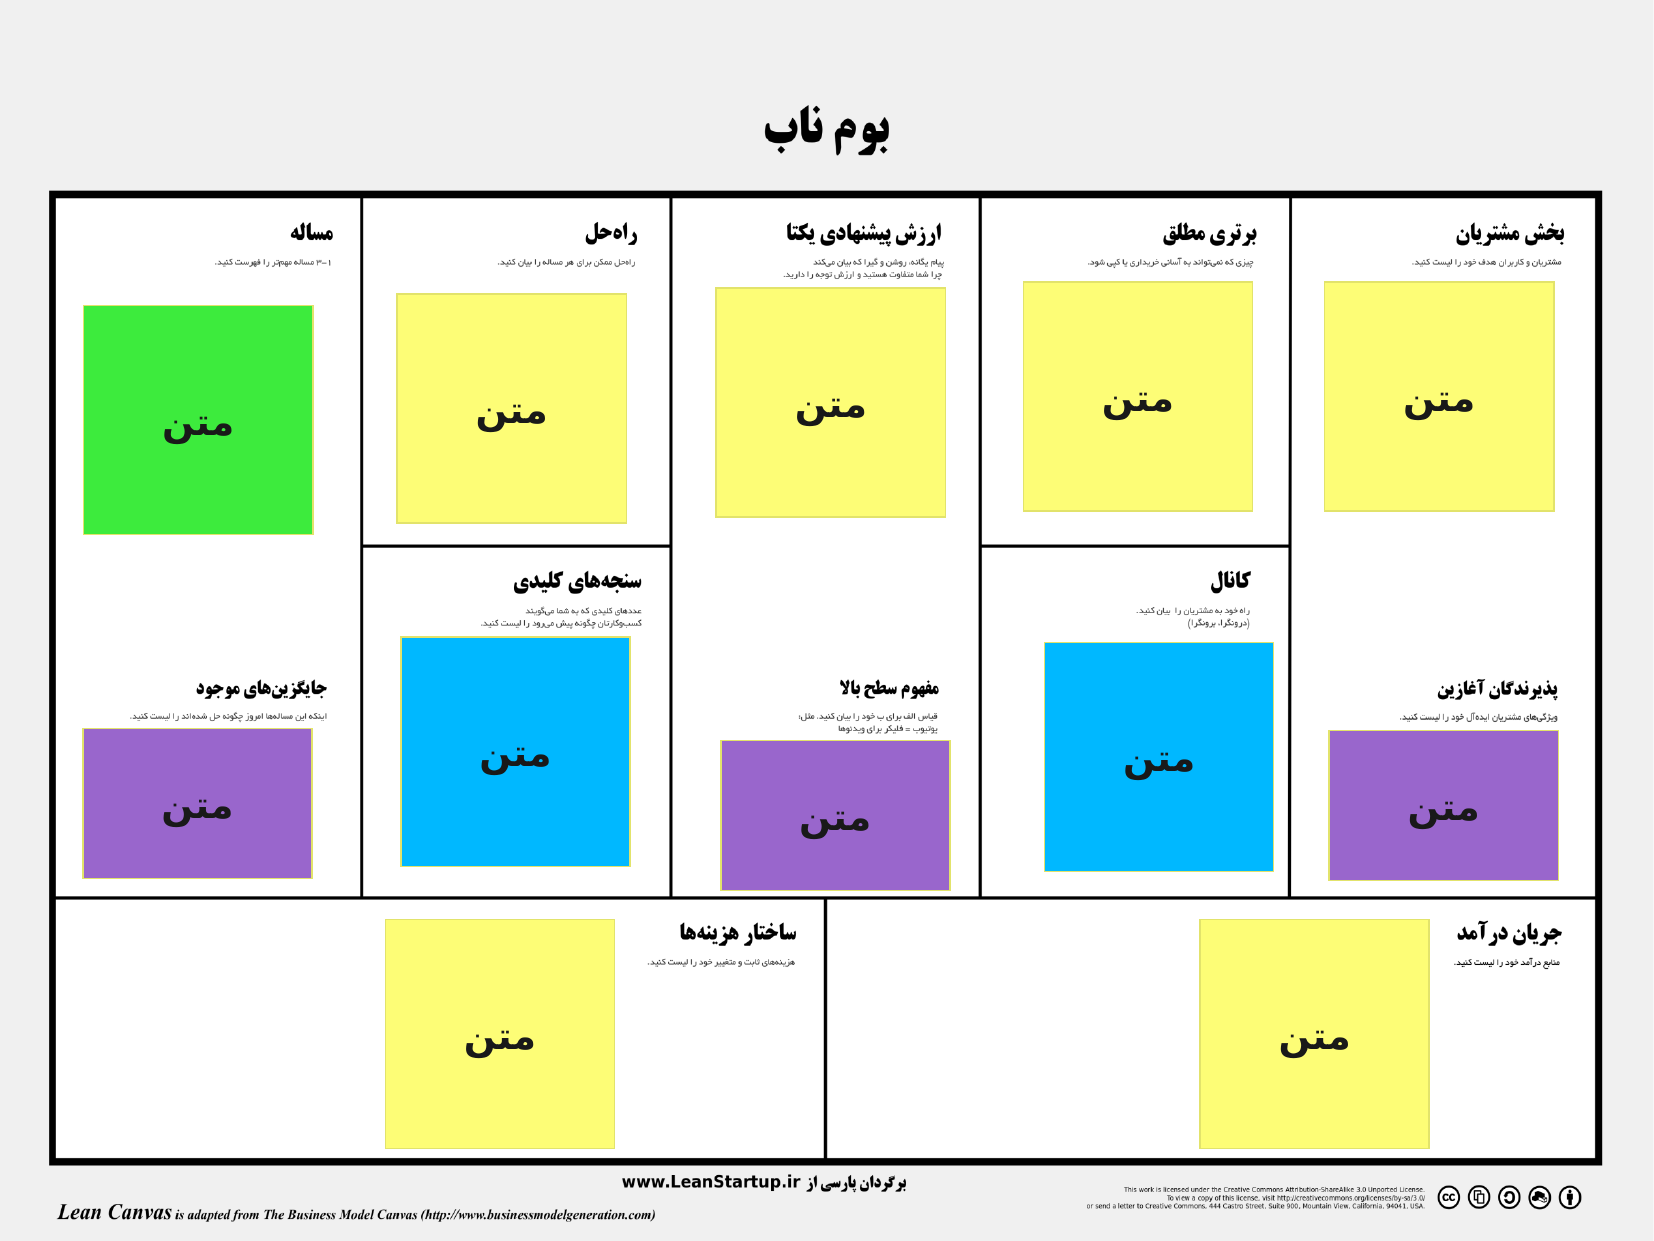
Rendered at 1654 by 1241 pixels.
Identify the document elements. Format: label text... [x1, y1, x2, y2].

text_box متن [82, 728, 313, 879]
picture [0, 0, 1654, 1241]
text_box متن [720, 740, 950, 891]
text_box متن [716, 287, 946, 517]
text_box متن [397, 293, 627, 523]
text_box متن [1329, 730, 1559, 881]
text_box متن [1044, 642, 1274, 872]
text_box متن [1200, 919, 1430, 1149]
text_box متن [1324, 281, 1554, 511]
text_box متن [400, 637, 630, 867]
text_box متن [385, 919, 615, 1149]
text_box متن [1023, 281, 1253, 511]
text_box متن [83, 305, 313, 535]
